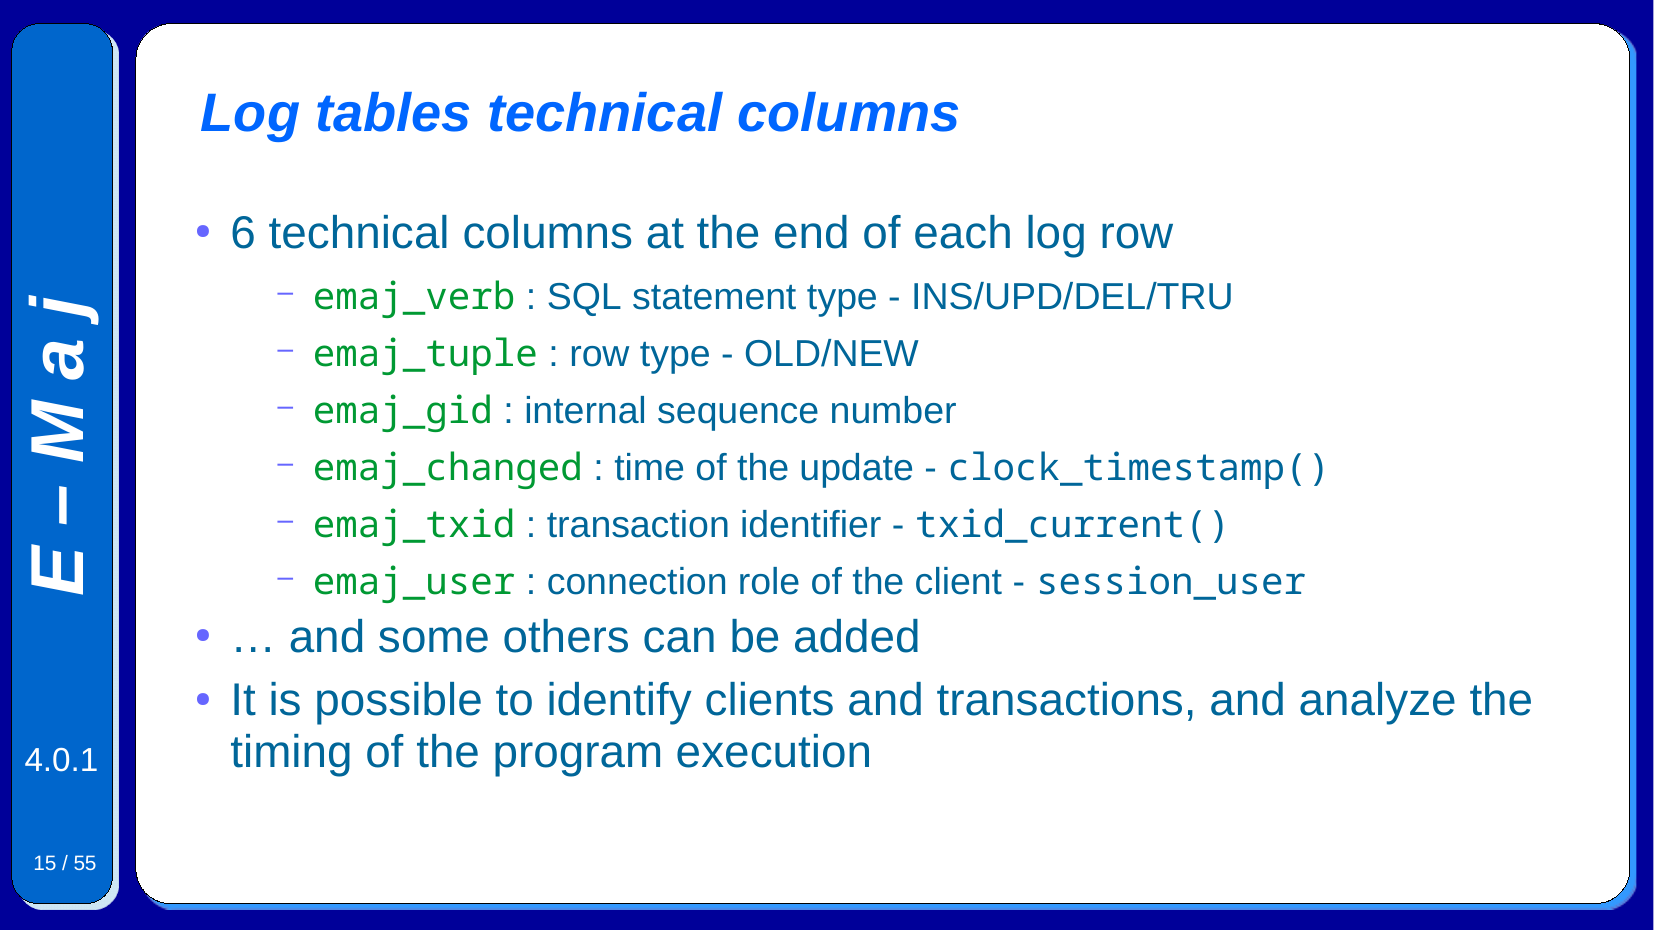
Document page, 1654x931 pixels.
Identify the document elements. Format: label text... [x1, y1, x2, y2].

list 6 technical columns at the end of each log row emaj_verb : SQL statement type - INS/UPD/DEL/TRU emaj_tuple : row type - OLD/NEW emaj_gid : internal sequence number emaj_changed : time of the update - clock_timestamp() emaj_txid : transaction identifier - txid_current() emaj_user : connection role of the client - session_user … and some others can be added It is possible to identify clients and transactions, and analyze the timing of the program execution [177, 206, 1587, 846]
title Log tables technical columns [200, 34, 1575, 191]
